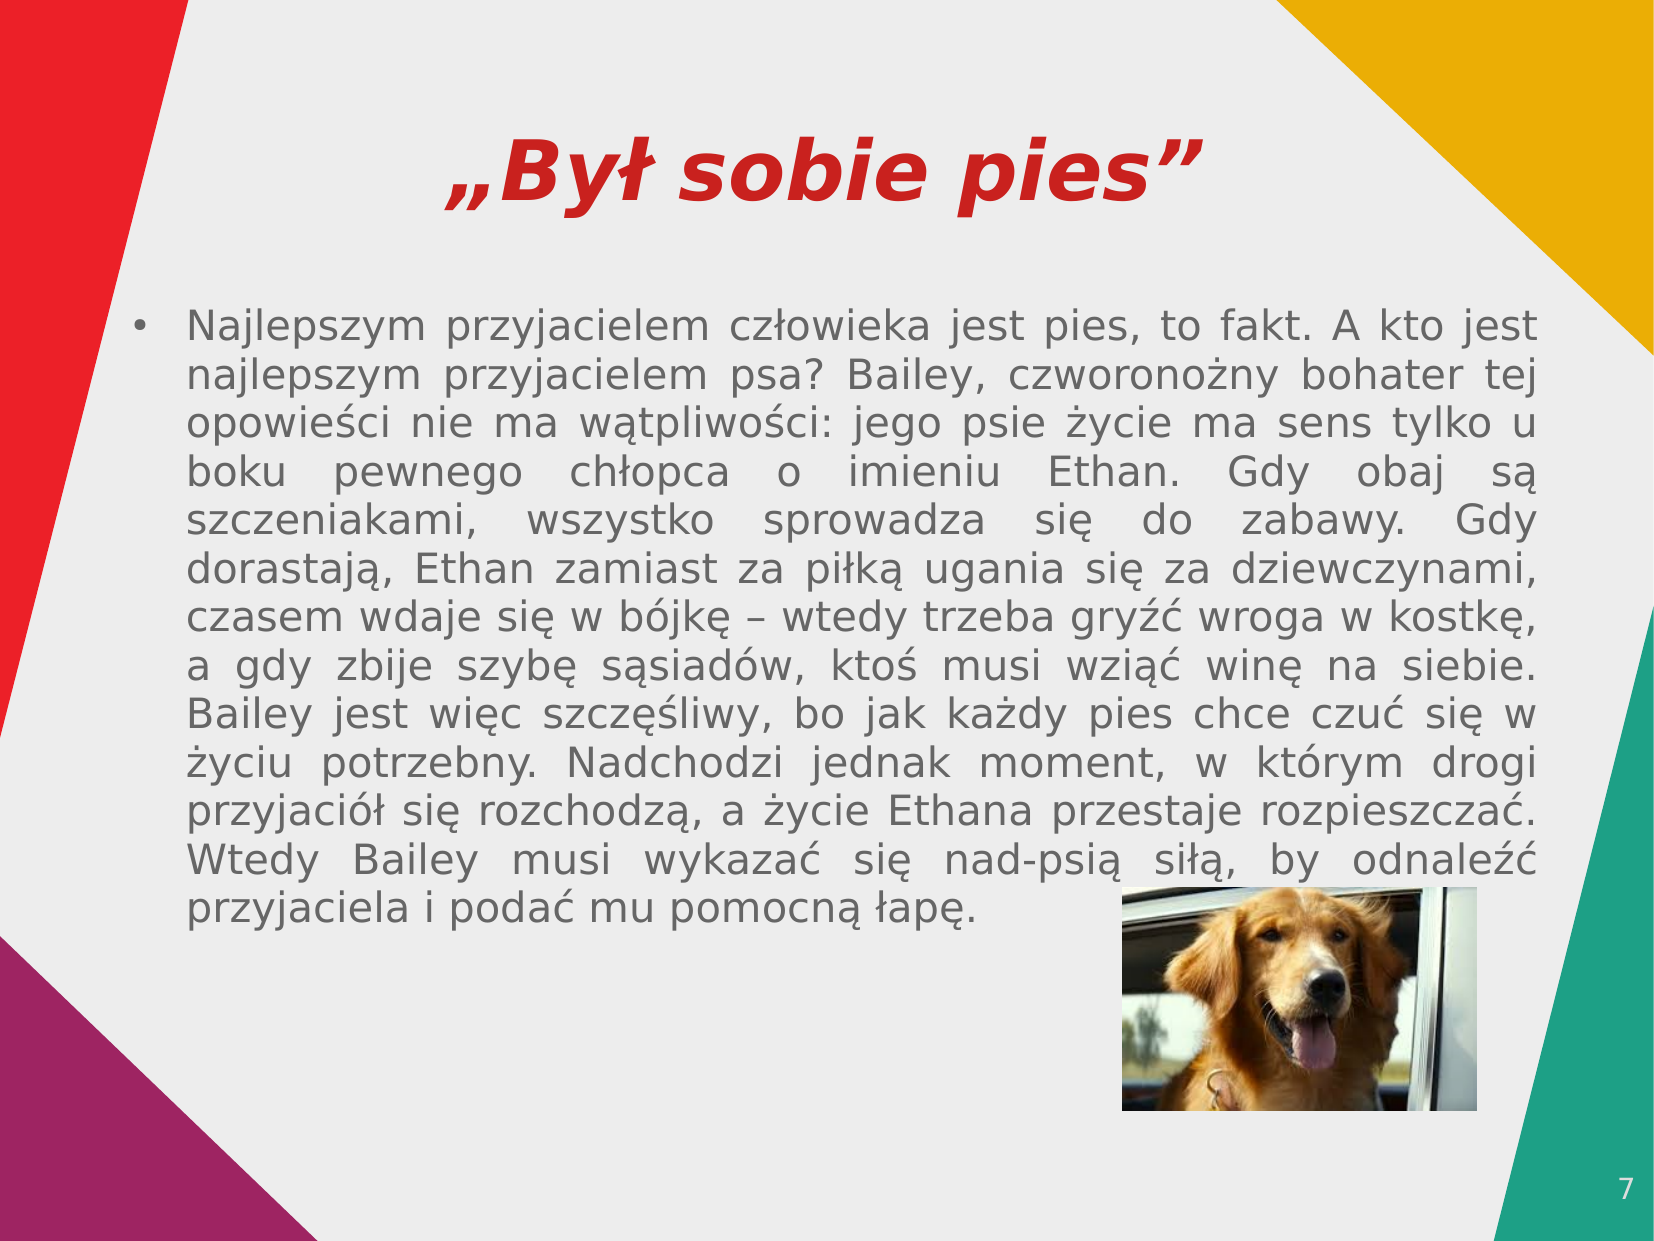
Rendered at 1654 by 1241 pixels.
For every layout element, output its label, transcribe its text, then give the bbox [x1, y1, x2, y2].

title „Był sobie pies” [114, 73, 1539, 271]
picture [1122, 887, 1477, 1111]
list Najlepszym przyjacielem człowieka jest pies, to fakt. A kto jest najlepszym przyjacielem psa? Bailey, czworonożny bohater tej opowieści nie ma wątpliwości: jego psie życie ma sens tylko u boku pewnego chłopca o imieniu Ethan. Gdy obaj są szczeniakami, wszystko sprowadza się do zabawy. Gdy dorastają, Ethan zamiast za piłką ugania się za dziewczynami, czasem wdaje się w bójkę – wtedy trzeba gryźć wroga w kostkę, a gdy zbije szybę sąsiadów, ktoś musi wziąć winę na siebie. Bailey jest więc szczęśliwy, bo jak każdy pies chce czuć się w życiu potrzebny. Nadchodzi jednak moment, w którym drogi przyjaciół się rozchodzą, a życie Ethana przestaje rozpieszczać. Wtedy Bailey musi wykazać się nad-psią siłą, by odnaleźć przyjaciela i podać mu pomocną łapę. [114, 302, 1539, 1033]
